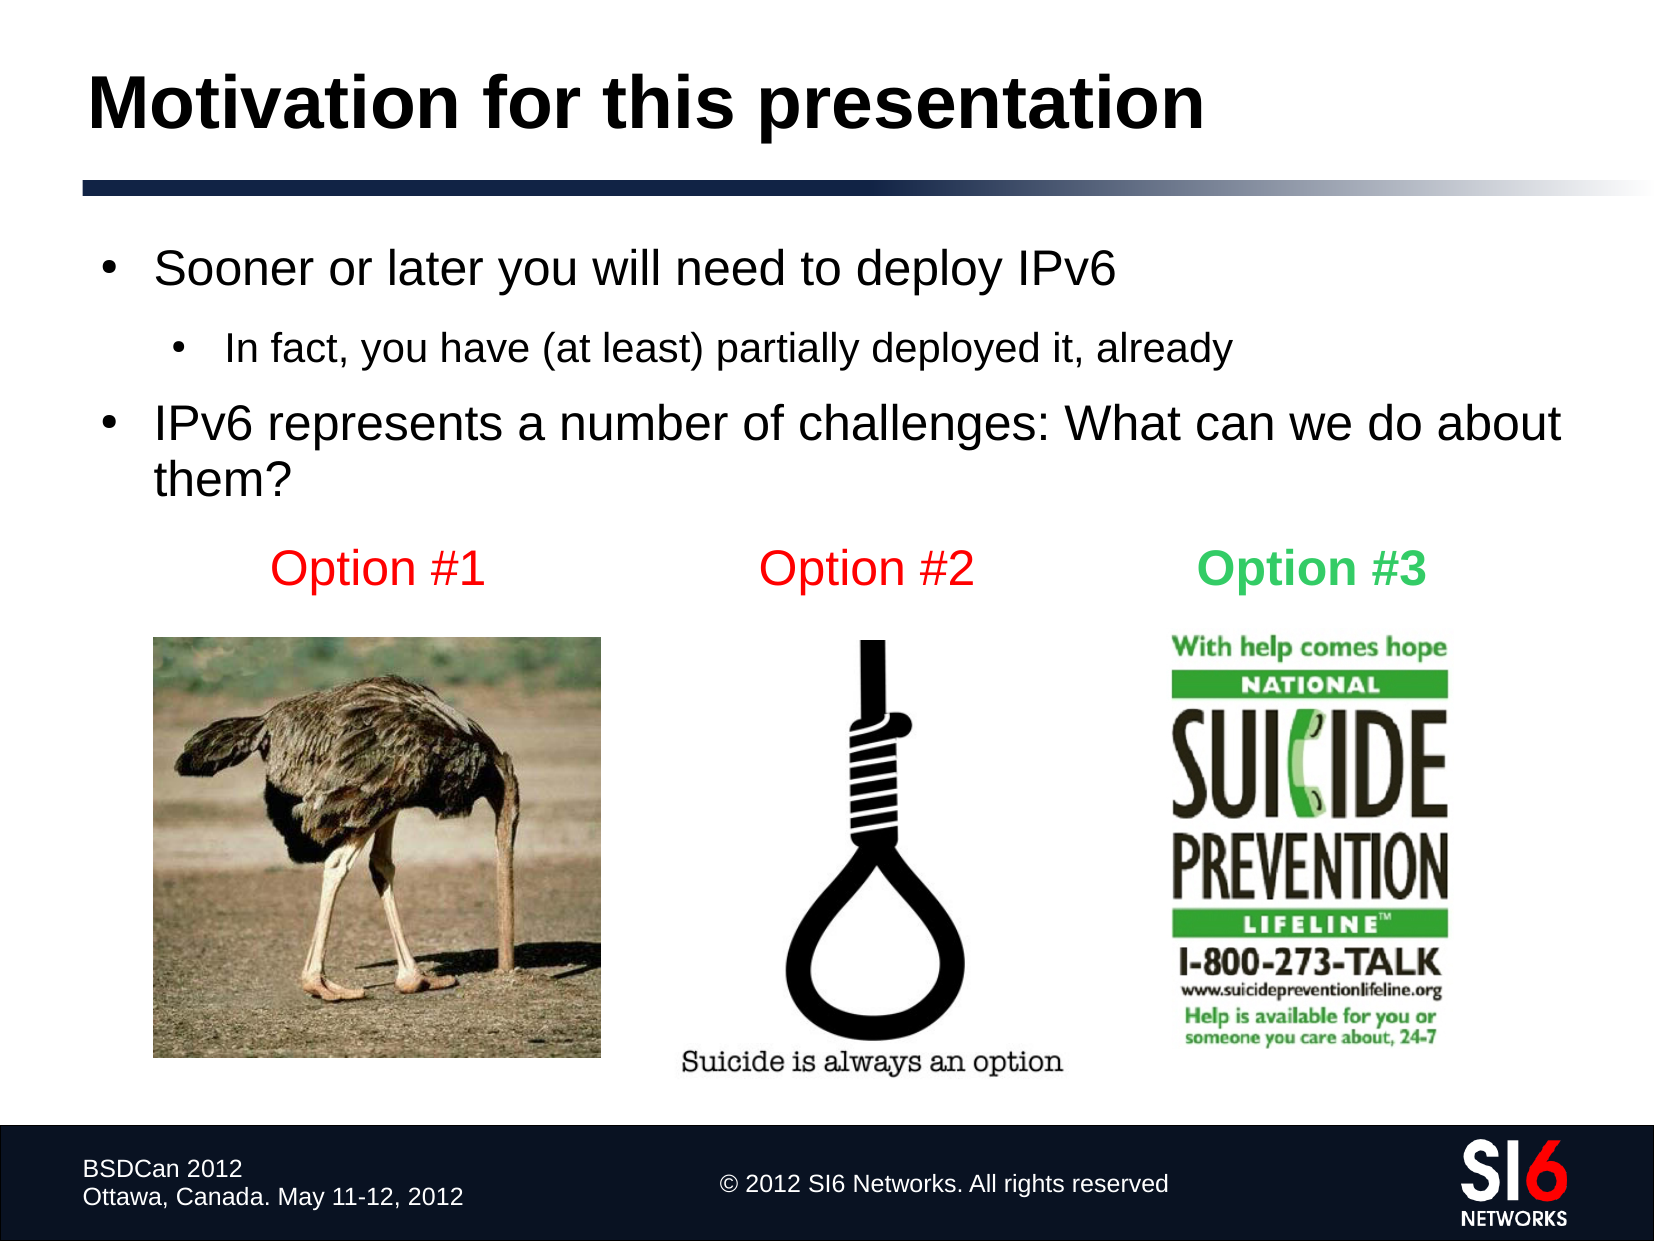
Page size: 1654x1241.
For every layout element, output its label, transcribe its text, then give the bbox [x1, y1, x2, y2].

picture [648, 640, 1096, 1088]
title Motivation for this presentation [86, 30, 1576, 176]
text_box Option #1 [255, 532, 502, 604]
picture [153, 637, 601, 1058]
list Sooner or later you will need to deploy IPv6 In fact, you have (at least) partially deployed it, already IPv6 represents a number of challenges: What can we do about them? [82, 240, 1571, 533]
text_box Option #3 [1181, 532, 1443, 604]
picture [1461, 1139, 1567, 1226]
picture [1166, 628, 1454, 1049]
text_box Option #2 [743, 532, 991, 604]
